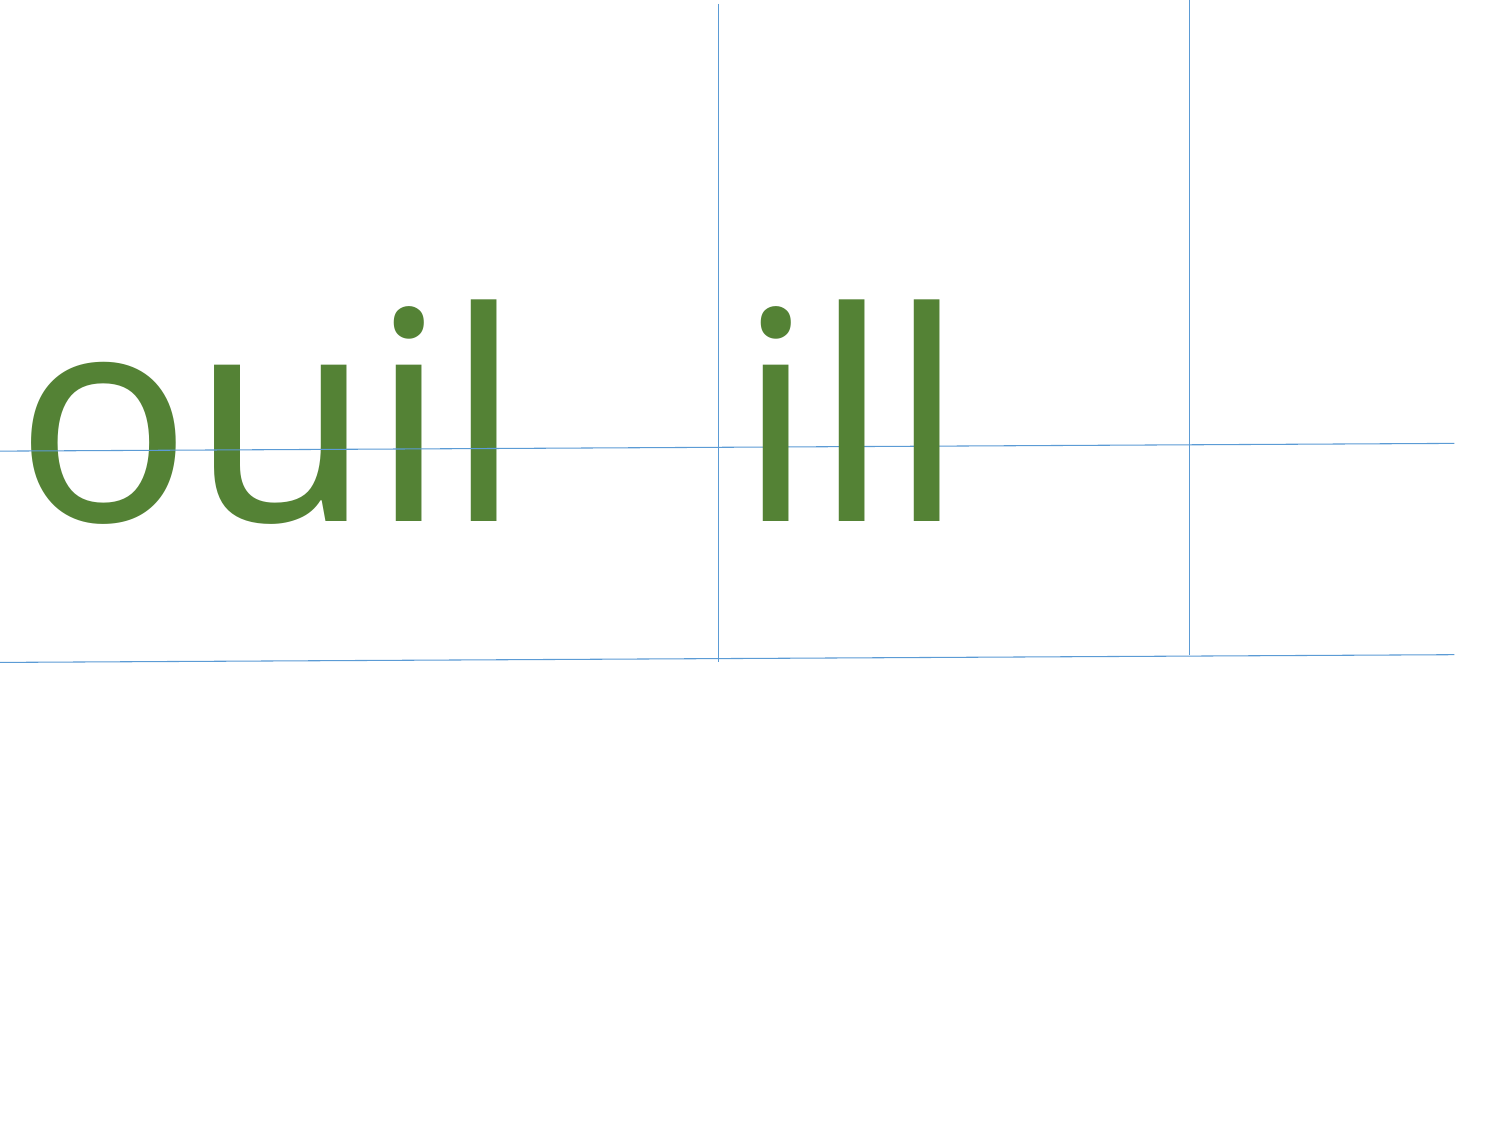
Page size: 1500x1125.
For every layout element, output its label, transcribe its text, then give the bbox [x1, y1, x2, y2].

text_box ouil [240, 450, 321, 503]
text_box ill [724, 222, 1189, 587]
text_box ouil [58, 451, 149, 503]
text_box ouil [0, 448, 718, 587]
text_box ouil [58, 383, 149, 450]
text_box ouil [719, 222, 724, 446]
text_box ouil [0, 222, 718, 450]
text_box ill [1190, 222, 1437, 587]
text_box ouil [719, 448, 724, 587]
